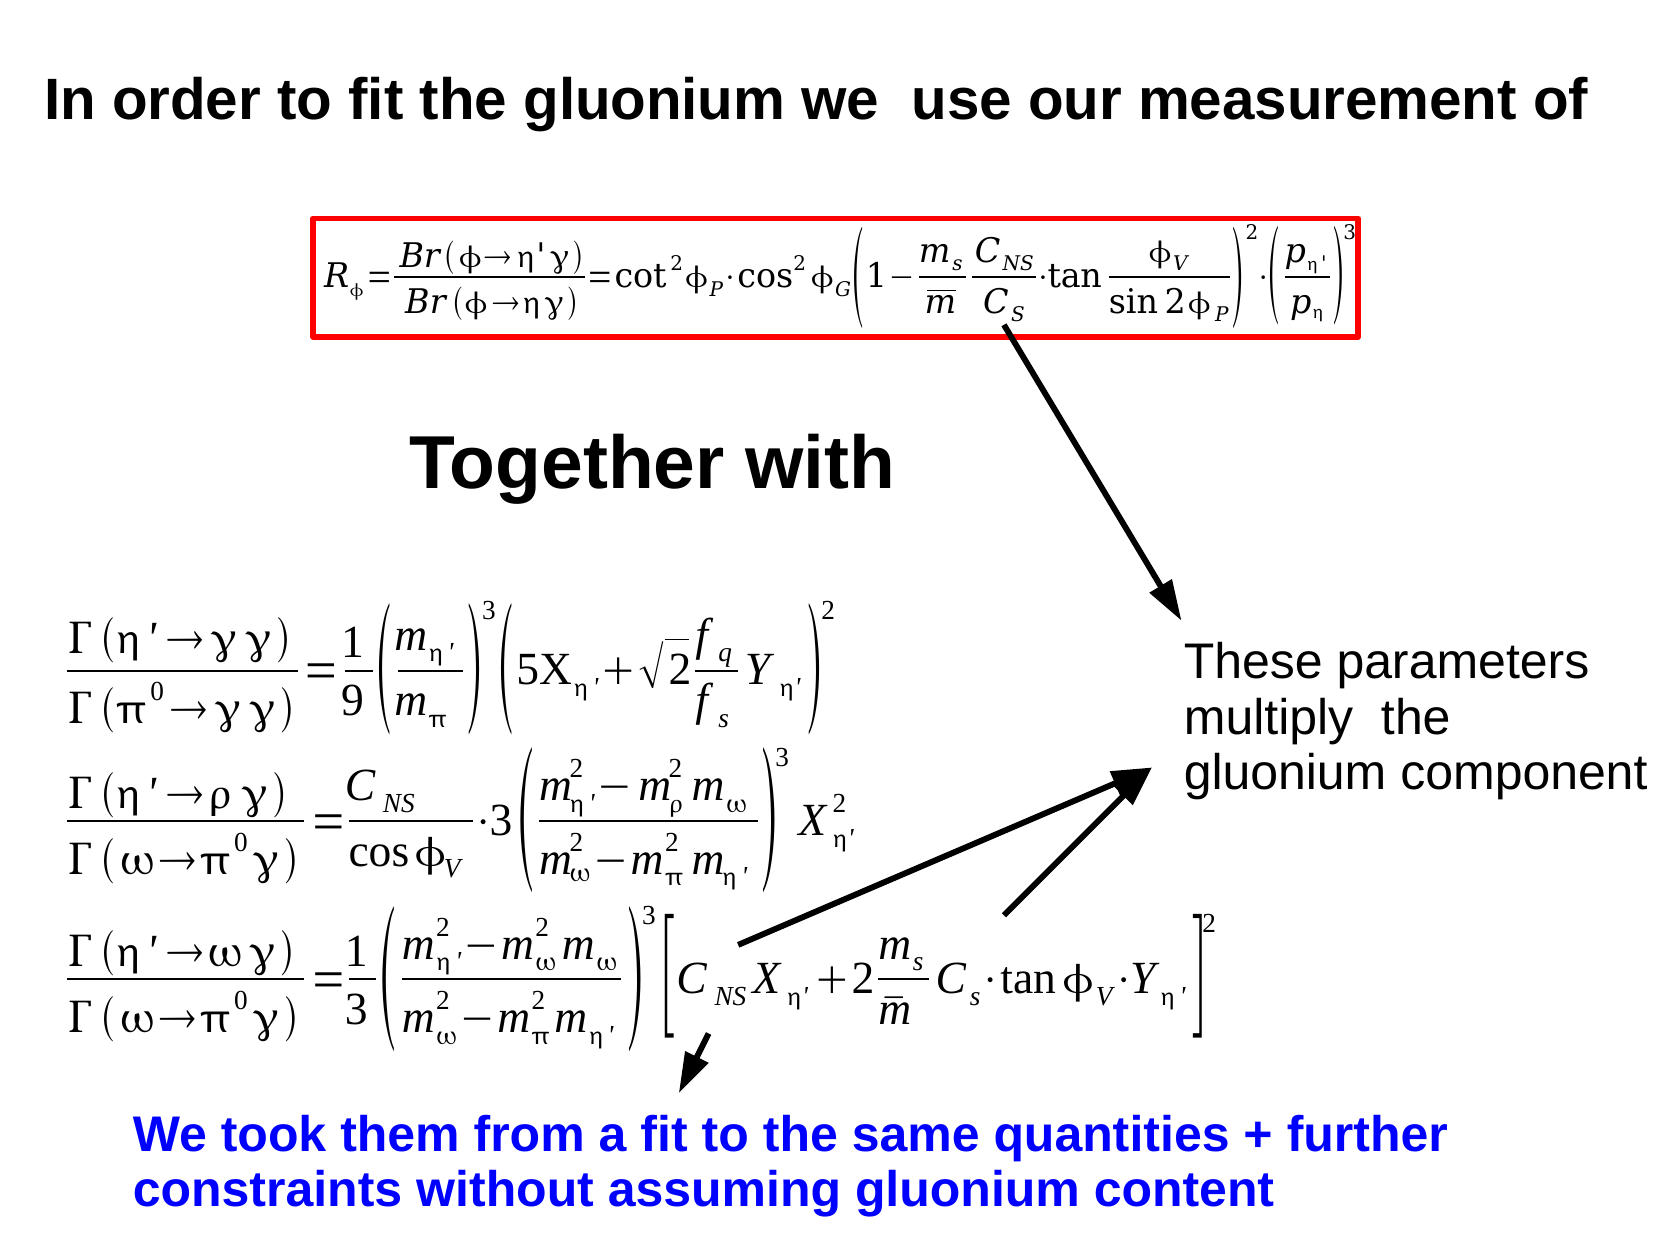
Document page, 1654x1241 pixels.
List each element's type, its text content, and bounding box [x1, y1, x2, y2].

text_box Together with [283, 413, 1022, 513]
chart [1361, 219, 1367, 331]
chart [51, 596, 1232, 1056]
text_box These parameters multiply the gluonium component [1169, 625, 1654, 809]
chart [316, 221, 1355, 331]
text_box We took them from a fit to the same quantities + further constraints without assuming gluonium content [118, 1098, 1625, 1225]
text_box In order to fit the gluonium we use our measurement of [29, 59, 1625, 139]
